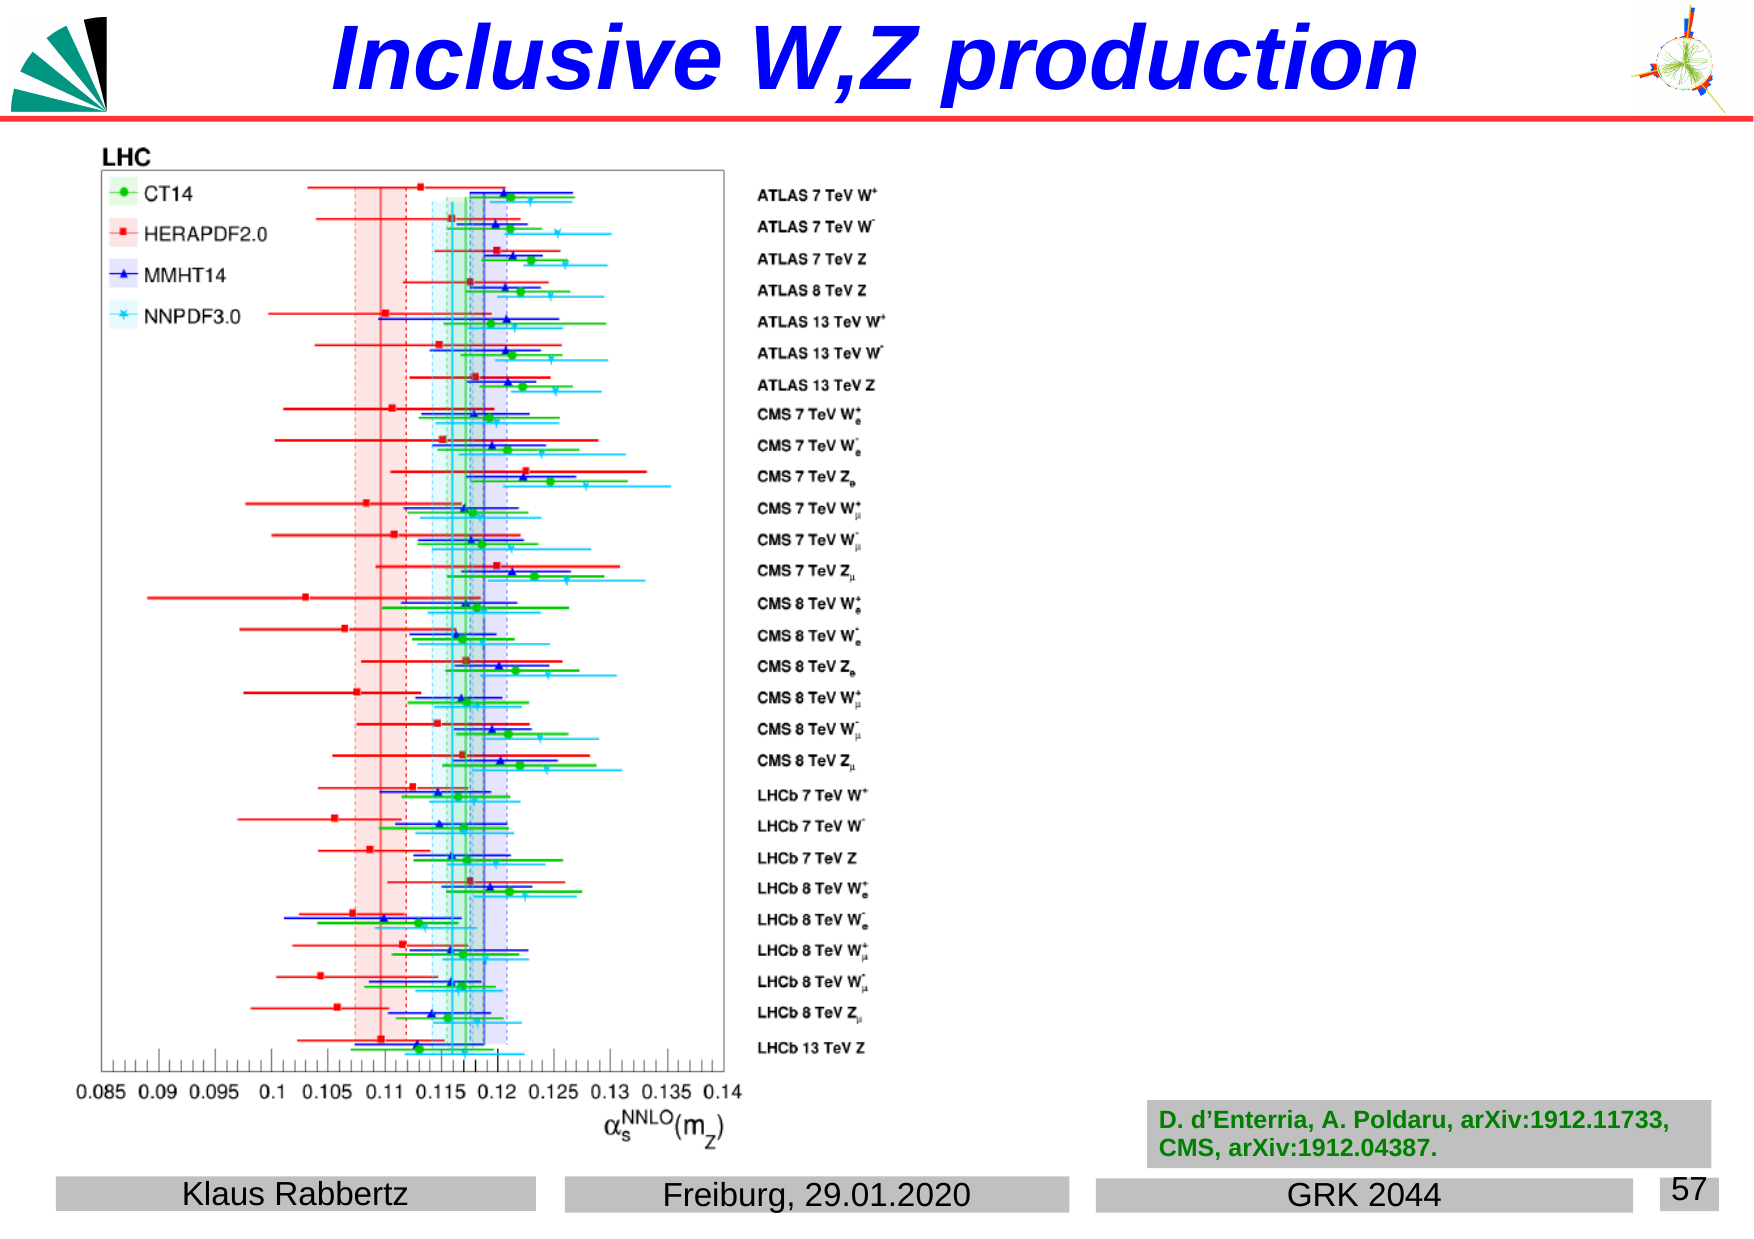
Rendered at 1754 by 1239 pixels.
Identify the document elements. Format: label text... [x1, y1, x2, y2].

text_box D. d’Enterria, A. Poldaru, arXiv:1912.11733, CMS, arXiv:1912.04387. [1147, 1100, 1712, 1169]
picture [11, 17, 107, 113]
title Inclusive W,Z production [124, 0, 1630, 116]
picture [67, 141, 887, 1160]
picture [1631, 5, 1739, 113]
